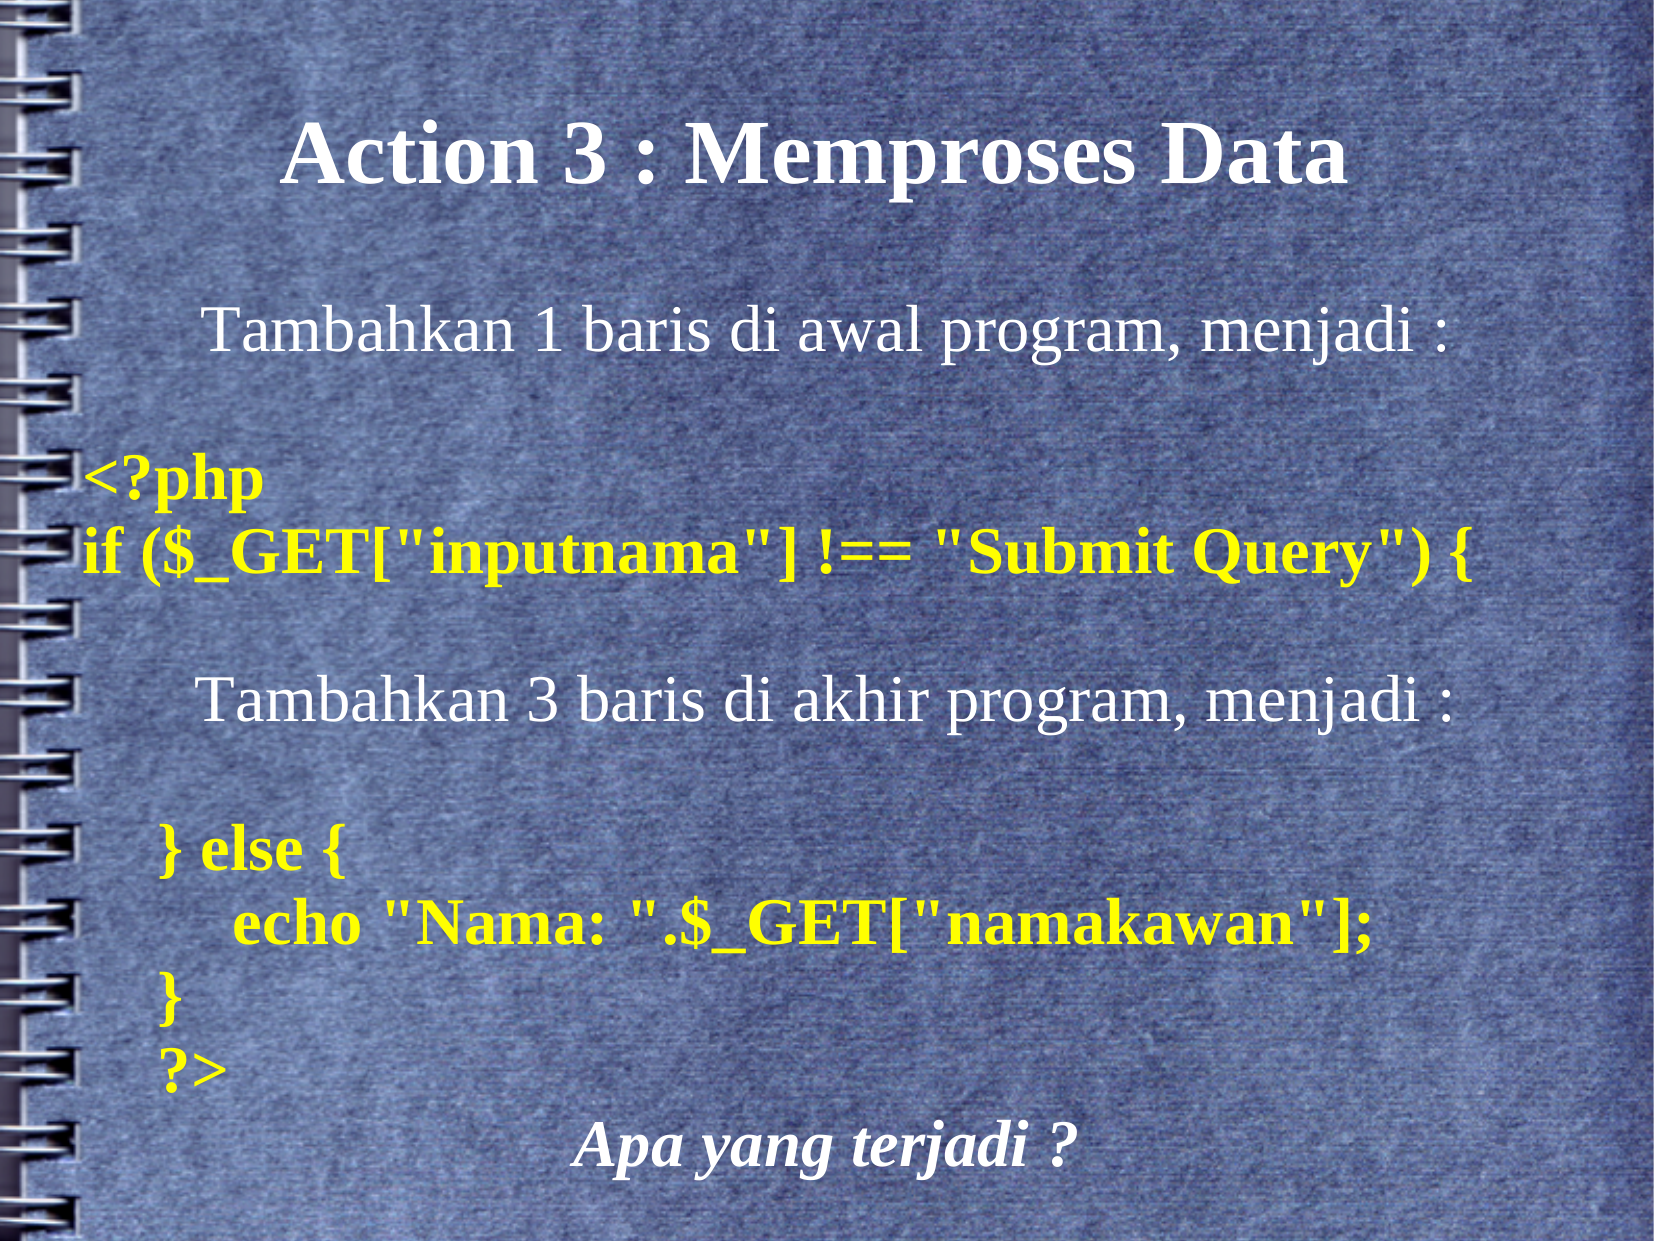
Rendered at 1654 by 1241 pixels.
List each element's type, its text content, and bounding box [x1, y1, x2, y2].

picture [0, 0, 1654, 1241]
title Action 3 : Memproses Data [82, 56, 1571, 143]
subtitle Tambahkan 1 baris di awal program, menjadi : <?php if ($_GET["inputnama"] !== "Submit Query") { Tambahkan 3 baris di akhir program, menjadi : } else { echo "Nama: ".$_GET["namakawan"]; } ?> Apa yang terjadi ? [82, 143, 1571, 1241]
